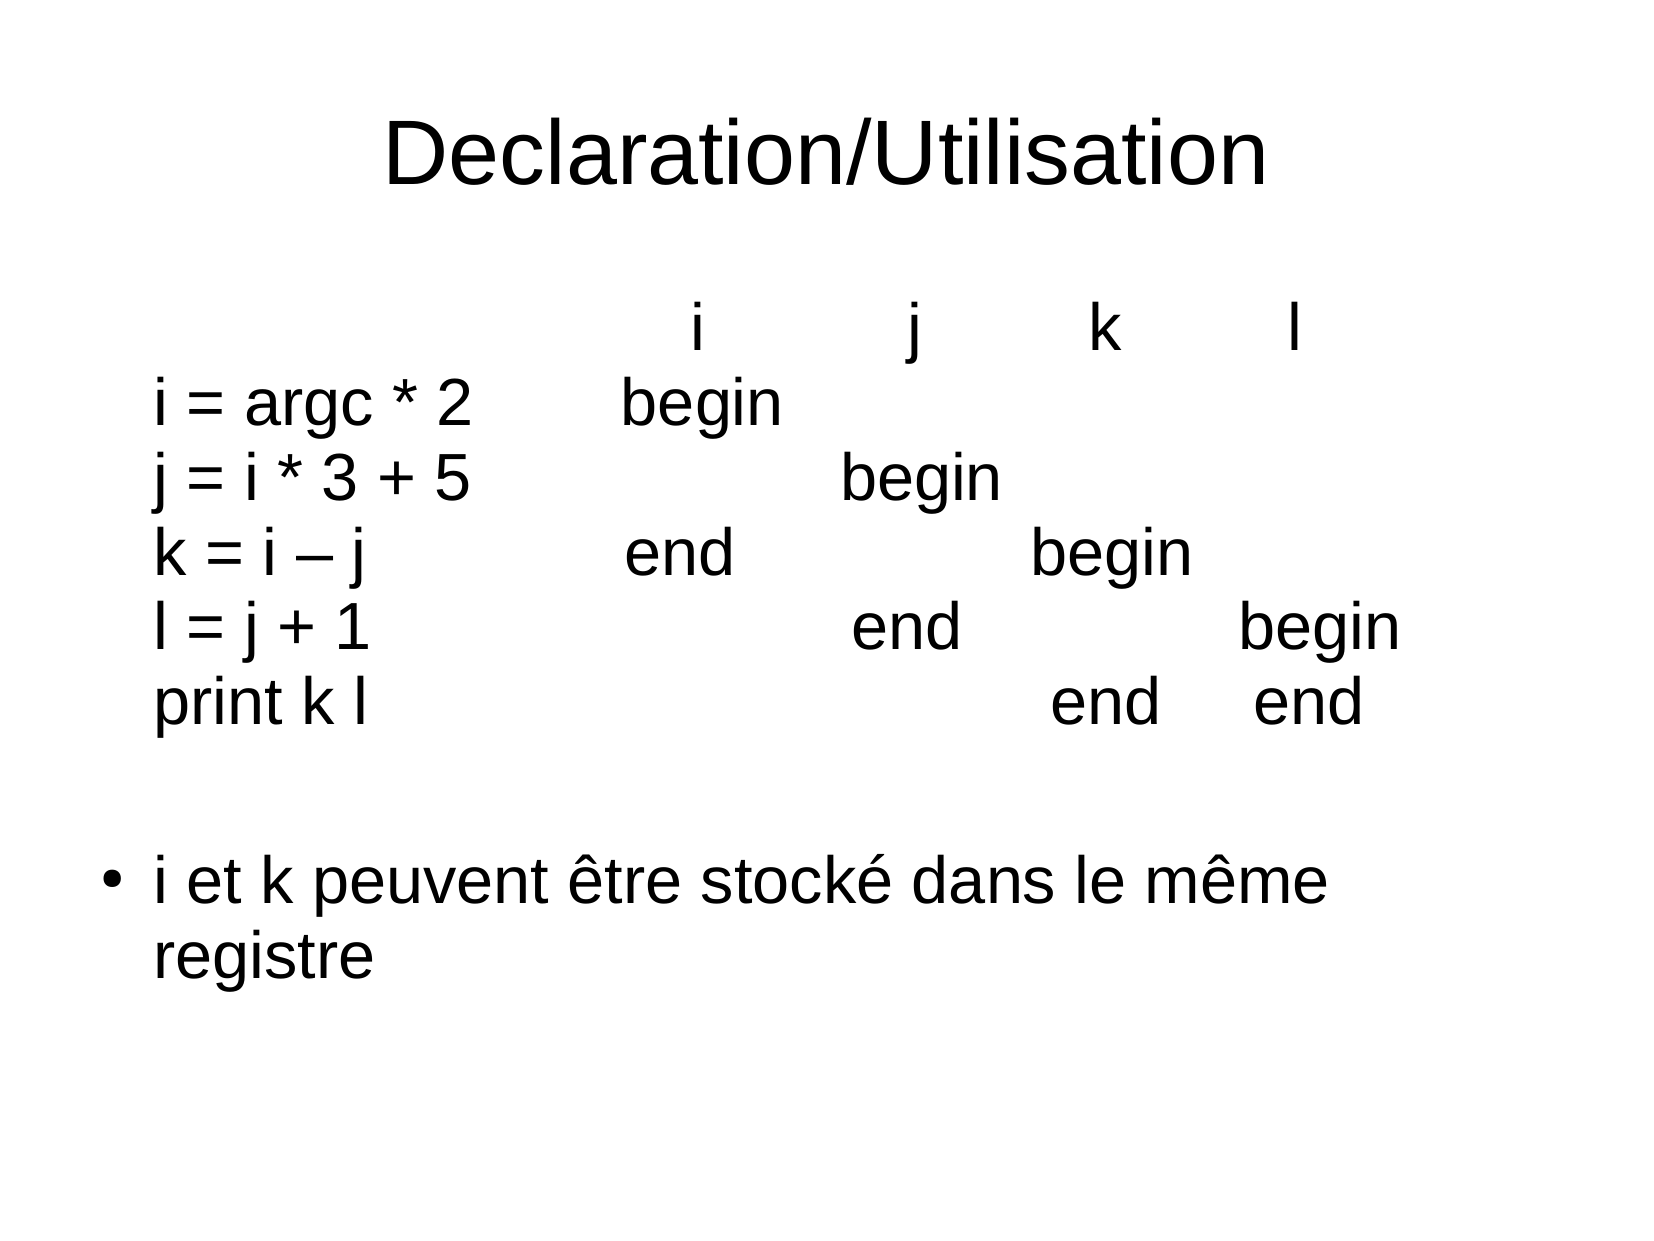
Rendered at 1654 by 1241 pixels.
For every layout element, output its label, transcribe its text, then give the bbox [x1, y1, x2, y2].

title Declaration/Utilisation [82, 56, 1571, 250]
list i j k l i = argc * 2 begin j = i * 3 + 5 begin k = i – j end begin l = j + 1 end begin print k l end end i et k peuvent être stocké dans le même registre [82, 290, 1571, 1094]
